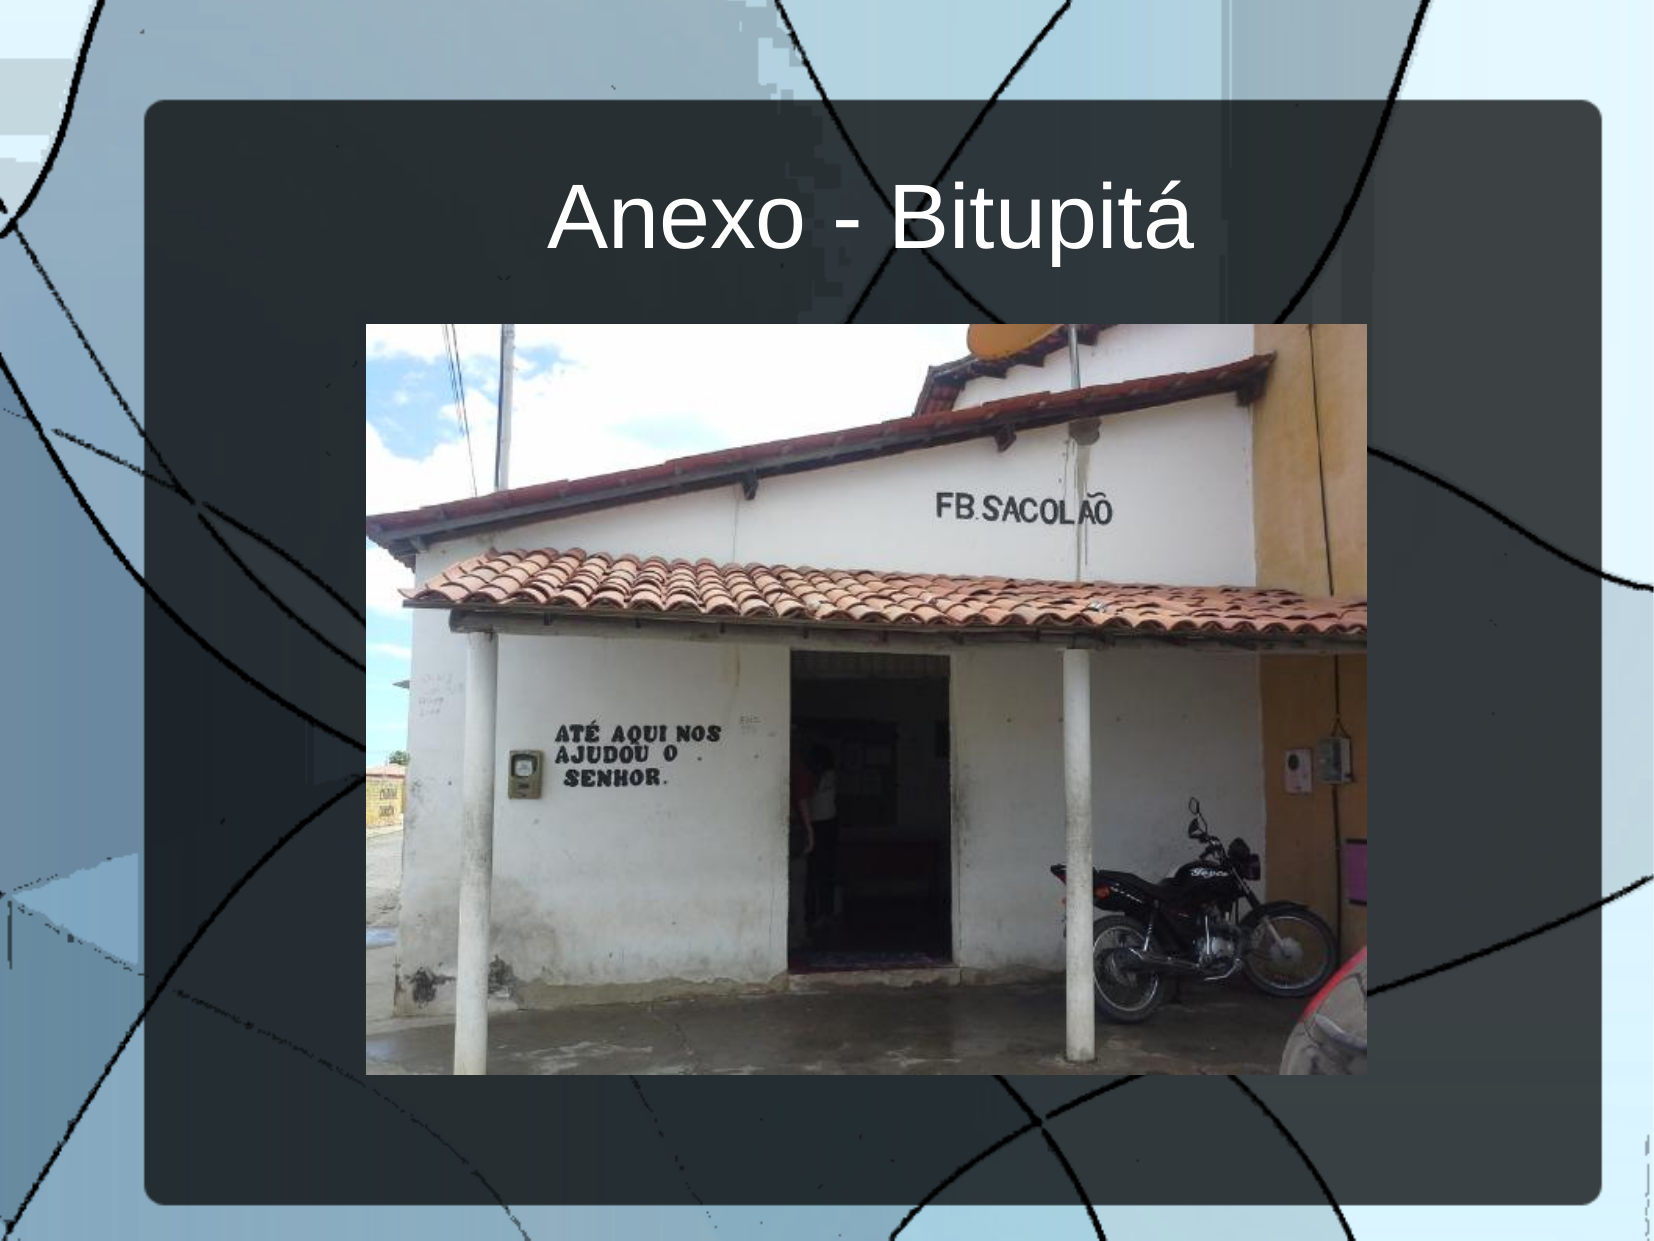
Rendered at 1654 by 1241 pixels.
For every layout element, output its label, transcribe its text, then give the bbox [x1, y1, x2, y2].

title Anexo - Bitupitá [159, 108, 1583, 325]
picture [0, 0, 1654, 1241]
